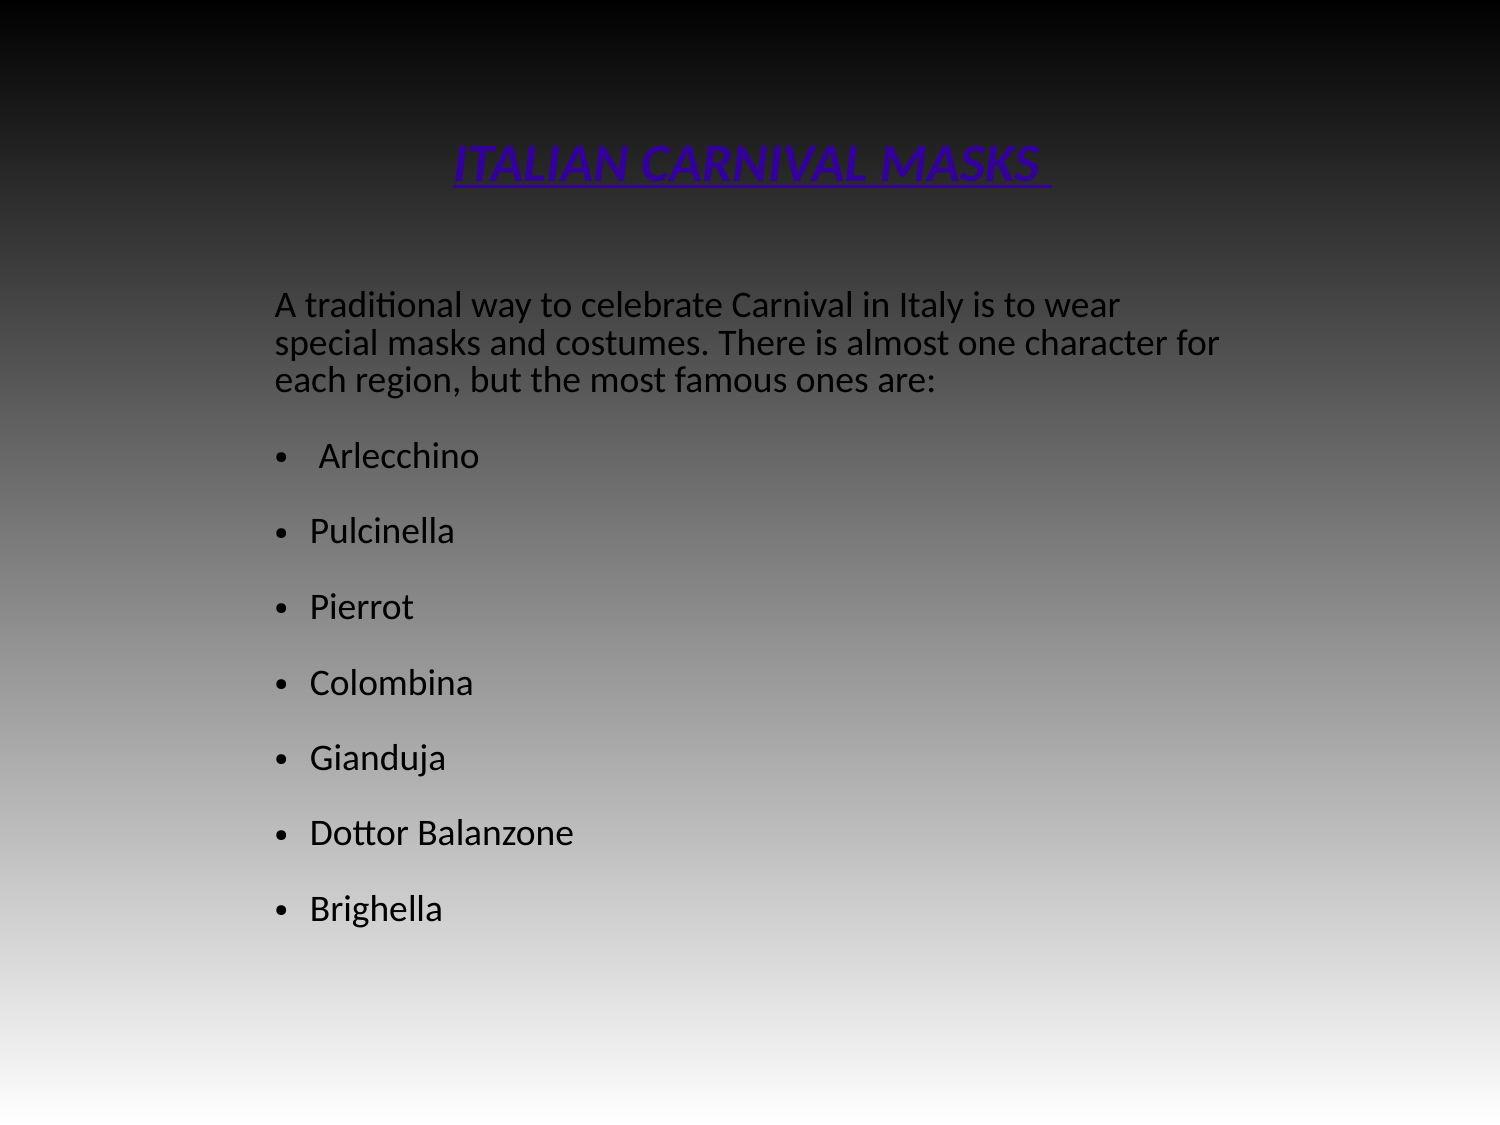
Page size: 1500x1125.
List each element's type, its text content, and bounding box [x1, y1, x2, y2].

text_box A traditional way to celebrate Carnival in Italy is to wear special masks and costumes. There is almost one character for each region, but the most famous ones are: Arlecchino Pulcinella Pierrot Colombina Gianduja Dottor Balanzone Brighella [259, 281, 1241, 1075]
text_box ITALIAN CARNIVAL MASKS [425, 129, 1095, 217]
